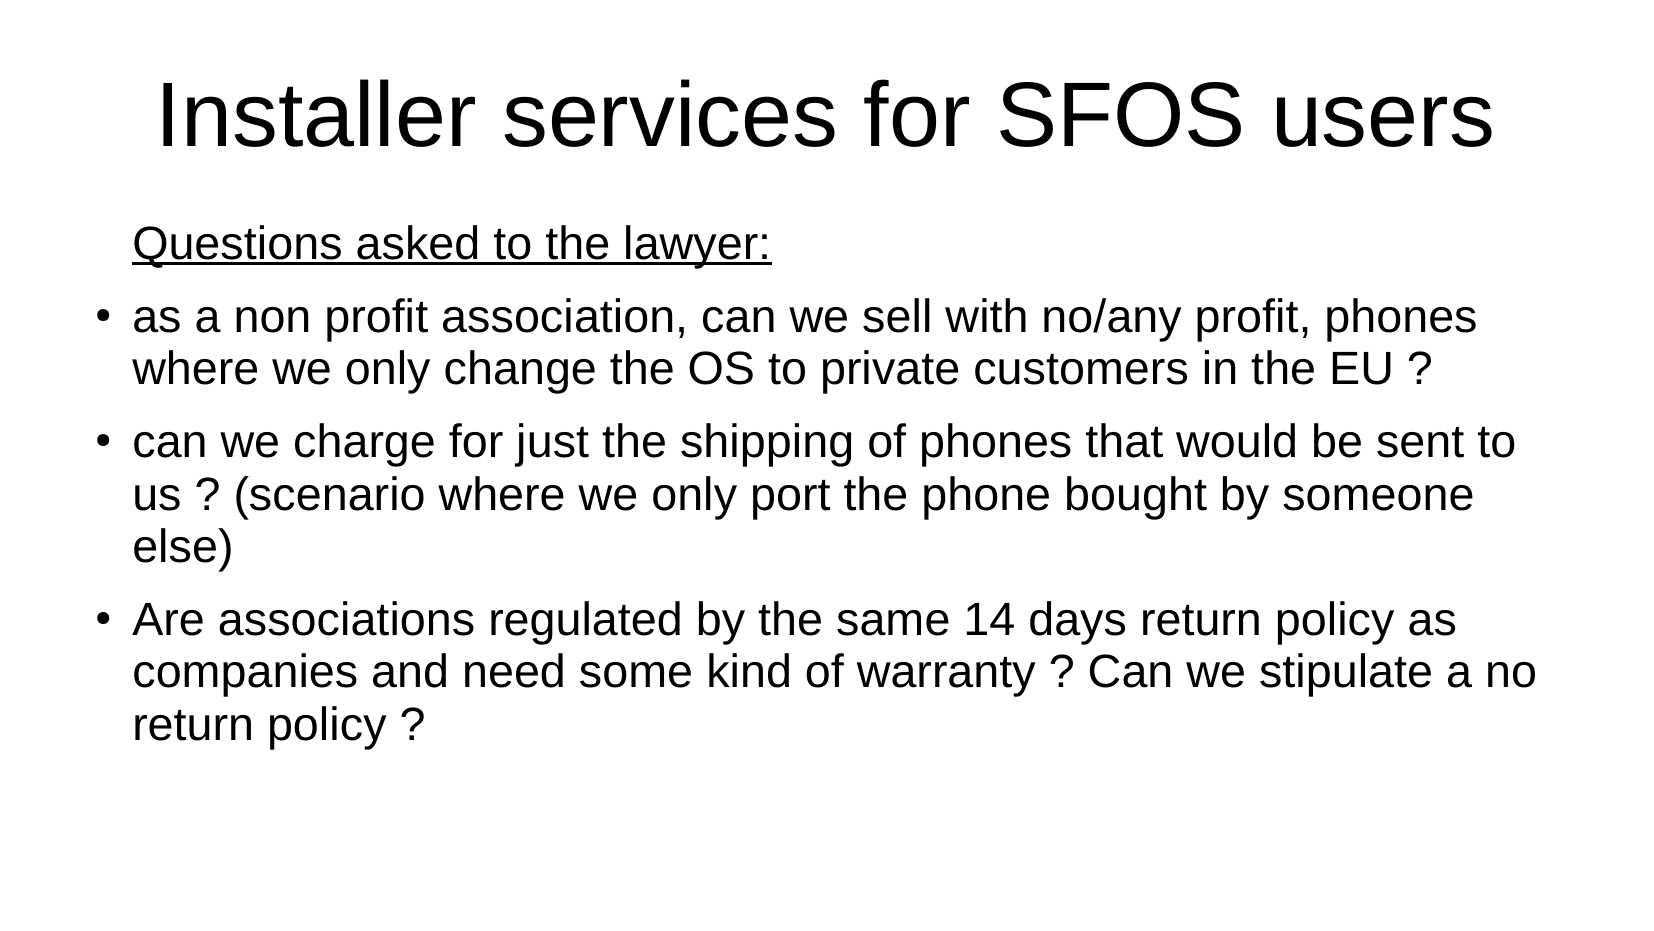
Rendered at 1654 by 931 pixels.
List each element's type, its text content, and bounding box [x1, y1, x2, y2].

title Installer services for SFOS users [82, 37, 1571, 193]
list Questions asked to the lawyer: as a non profit association, can we sell with no/any profit, phones where we only change the OS to private customers in the EU ? can we charge for just the shipping of phones that would be sent to us ? (scenario where we only port the phone bought by someone else) Are associations regulated by the same 14 days return policy as companies and need some kind of warranty ? Can we stipulate a no return policy ? [82, 217, 1571, 758]
